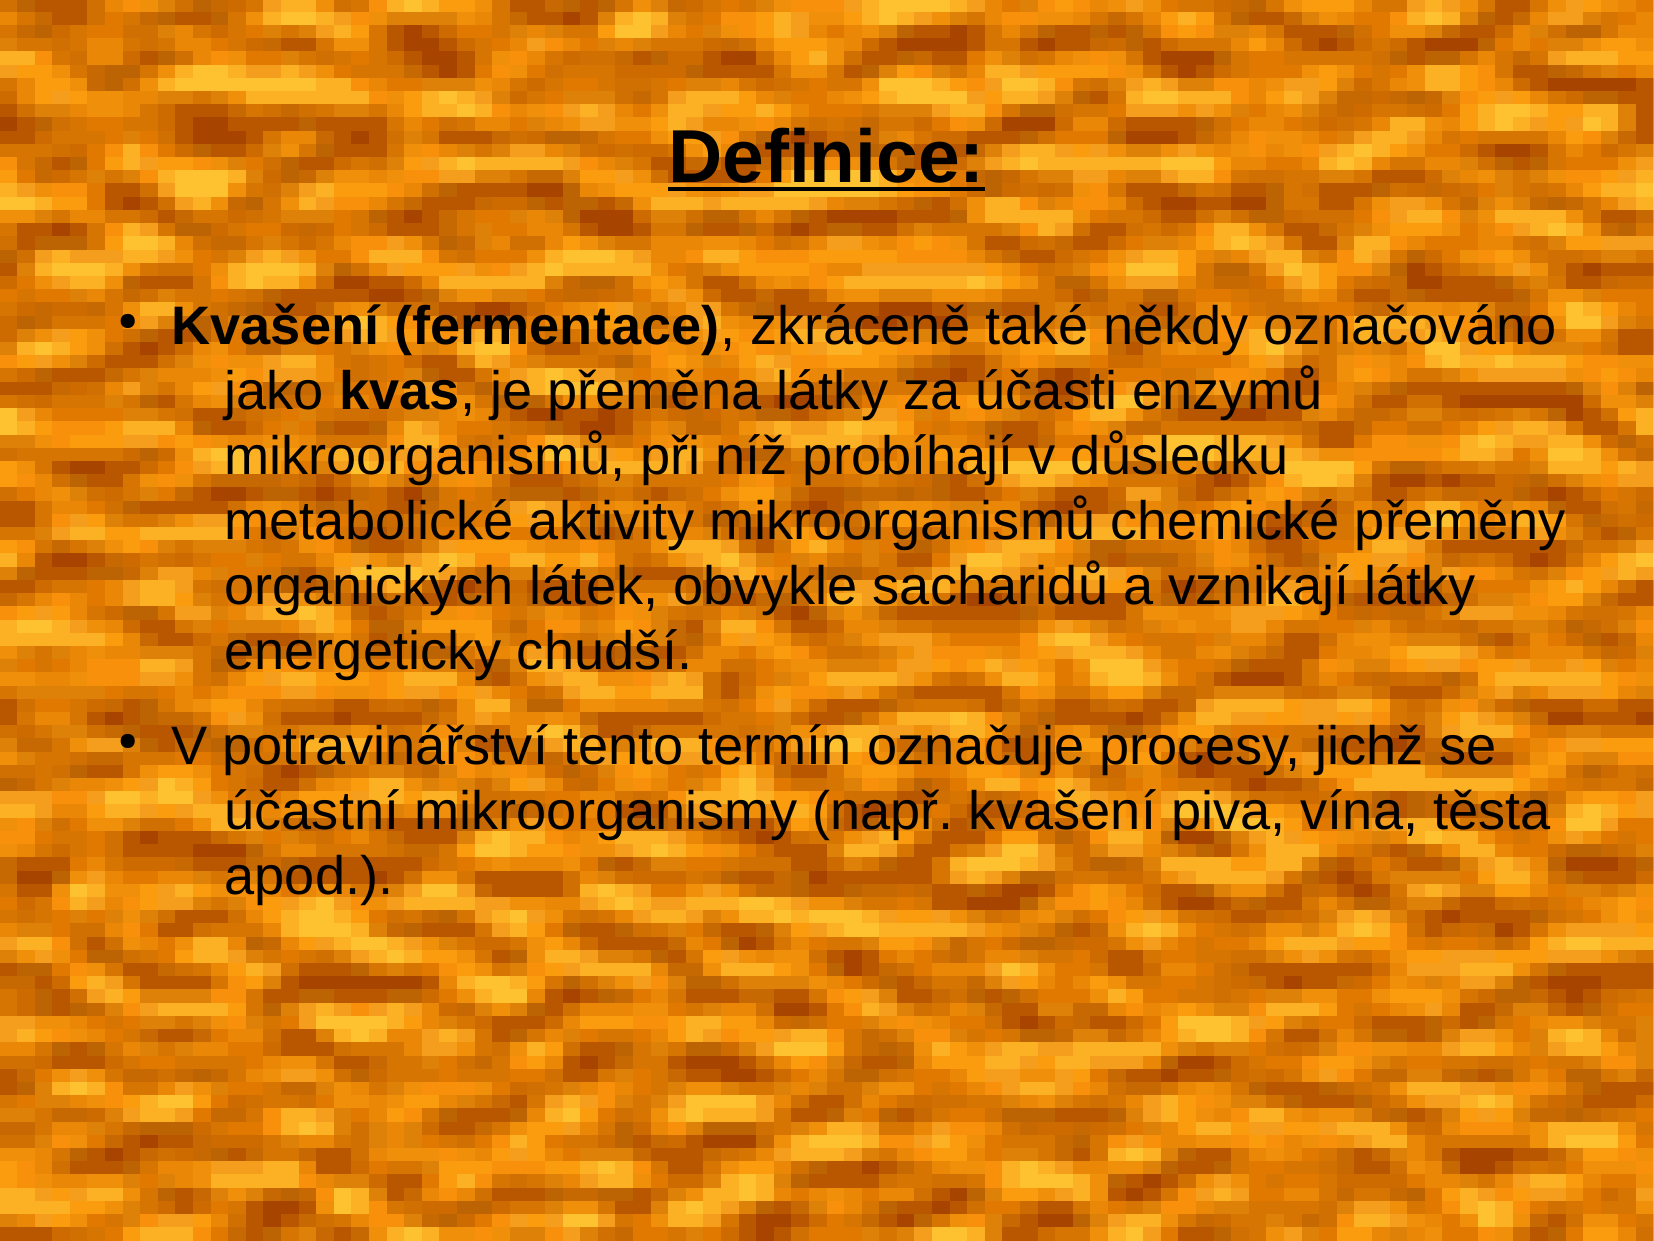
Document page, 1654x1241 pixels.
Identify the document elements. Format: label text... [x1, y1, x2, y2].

list Kvašení (fermentace), zkráceně také někdy označováno jako kvas, je přeměna látky za účasti enzymů mikroorganismů, při níž probíhají v důsledku metabolické aktivity mikroorganismů chemické přeměny organických látek, obvykle sacharidů a vznikají látky energeticky chudší. V potravinářství tento termín označuje procesy, jichž se účastní mikroorganismy (např. kvašení piva, vína, těsta apod.). [82, 290, 1571, 1109]
title Definice: [82, 49, 1571, 257]
